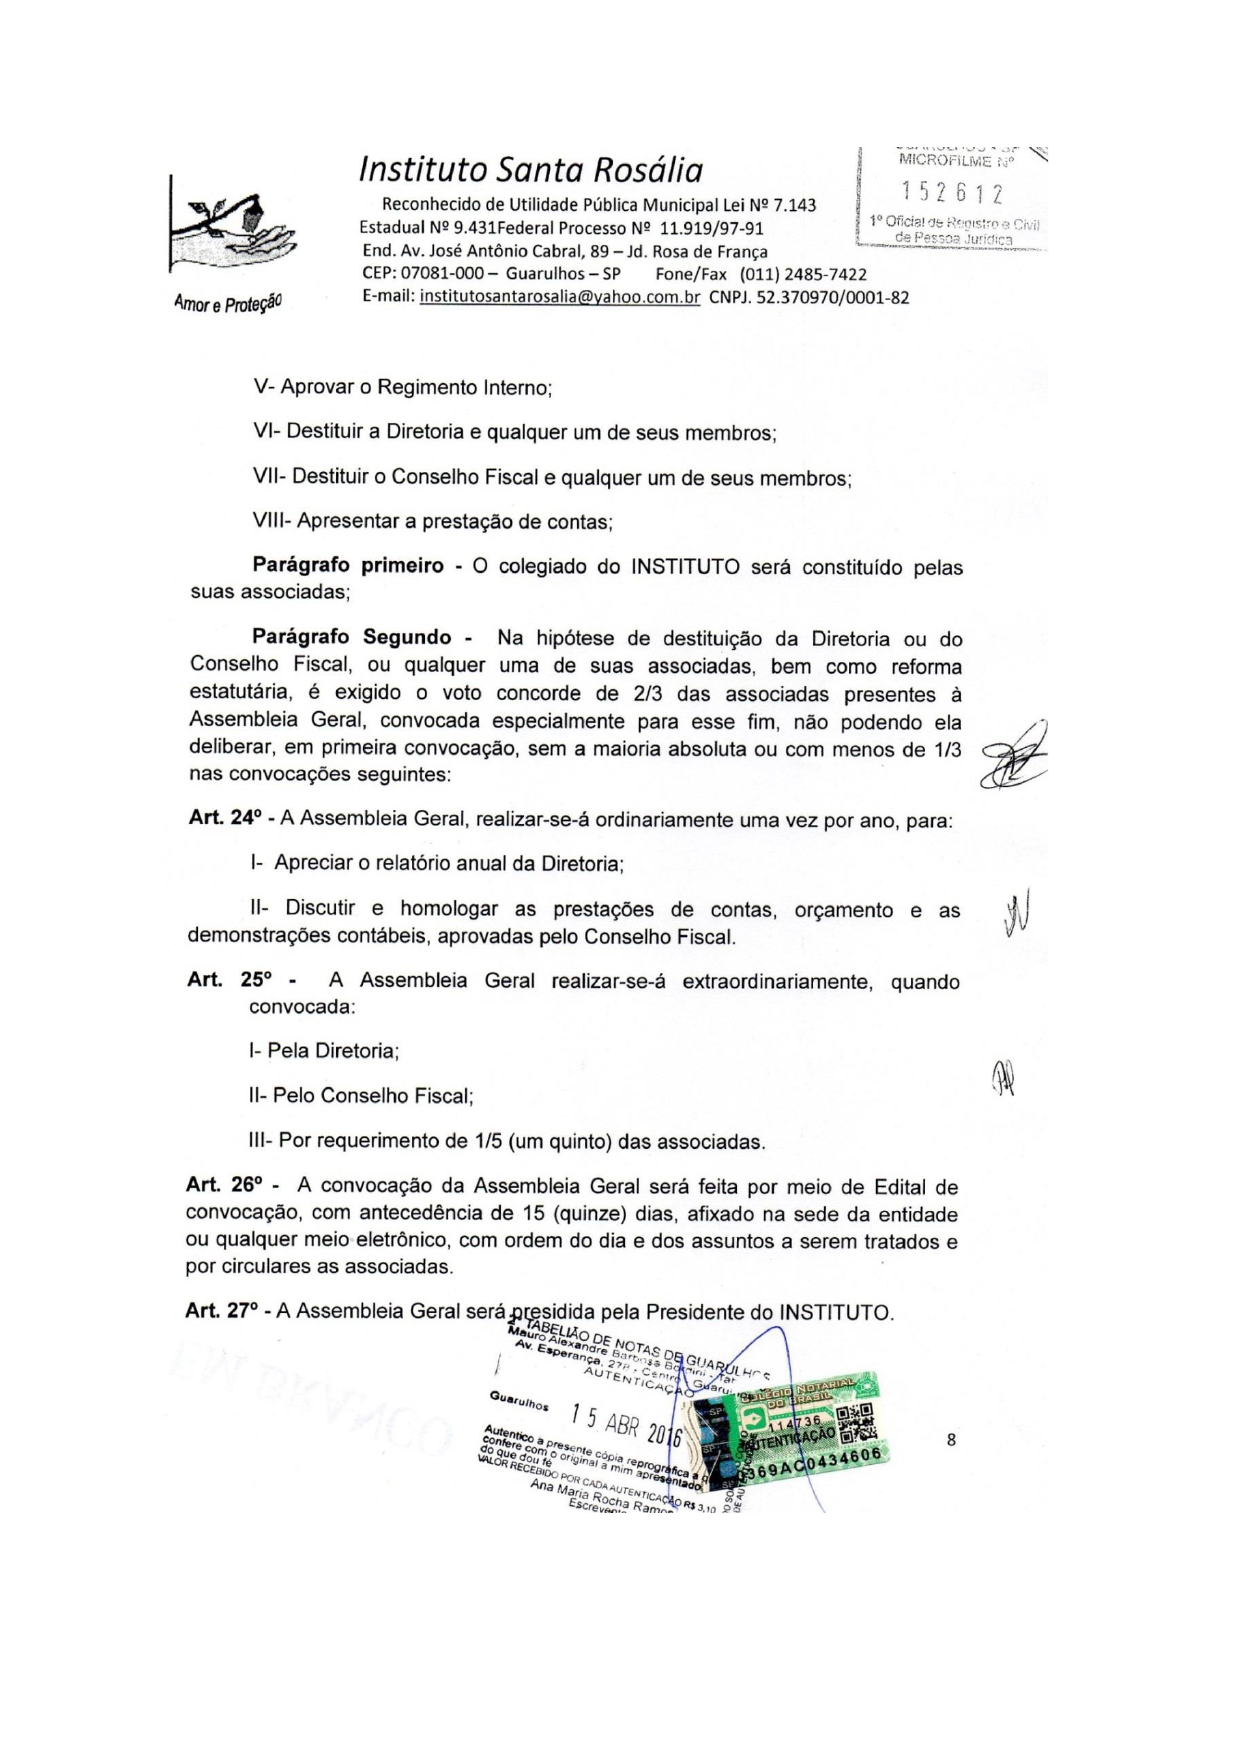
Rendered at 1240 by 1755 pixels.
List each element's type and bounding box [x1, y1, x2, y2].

text_box [162, 148, 1048, 1513]
